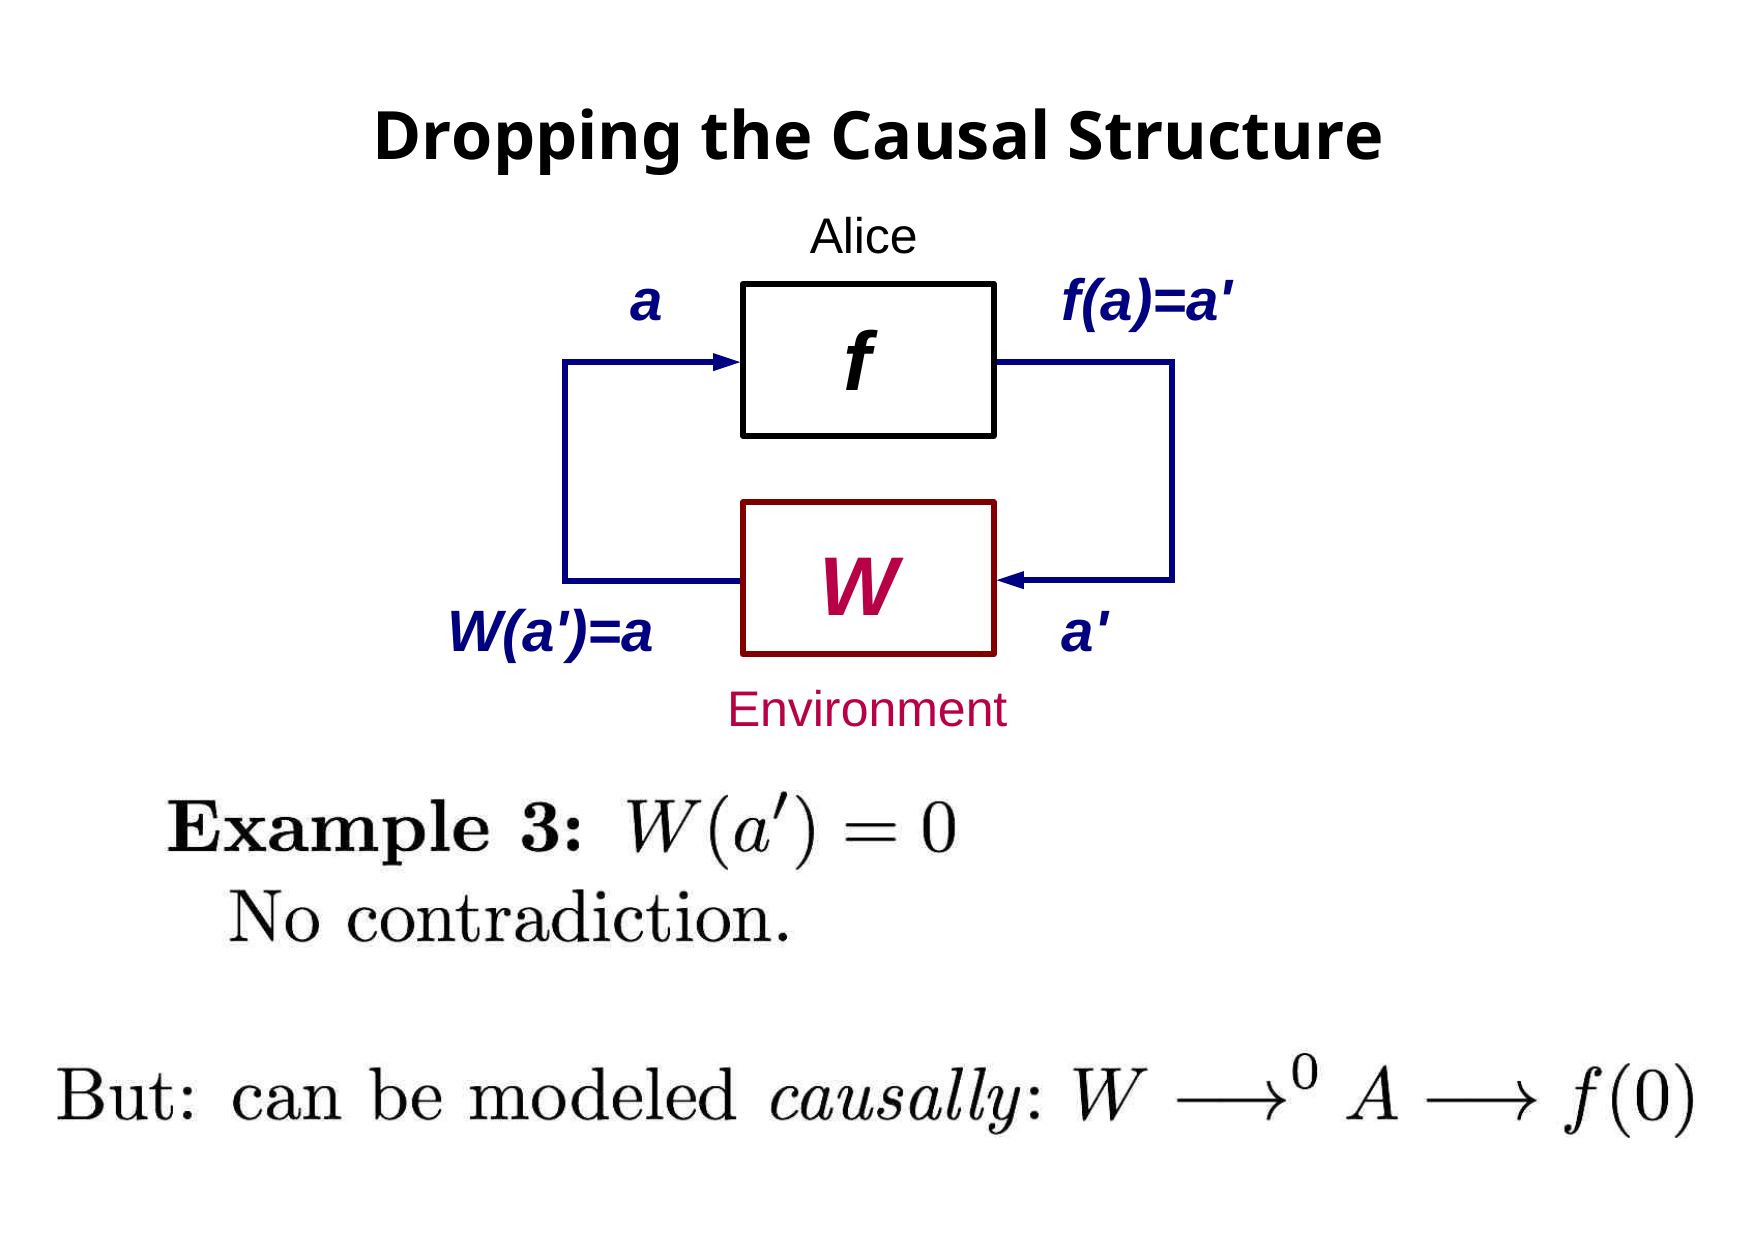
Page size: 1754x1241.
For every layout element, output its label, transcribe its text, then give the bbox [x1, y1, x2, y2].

picture [57, 790, 1695, 1140]
text_box Environment [709, 670, 1318, 747]
text_box Alice [791, 197, 1065, 257]
text_box a [612, 257, 1111, 344]
text_box W(a')=a [429, 588, 928, 675]
text_box f(a)=a' [1111, 257, 1542, 344]
text_box f [825, 344, 1099, 419]
text_box a' [1044, 588, 1542, 675]
text_box W [801, 529, 1075, 644]
text_box Dropping the Causal Structure [357, 81, 1545, 171]
